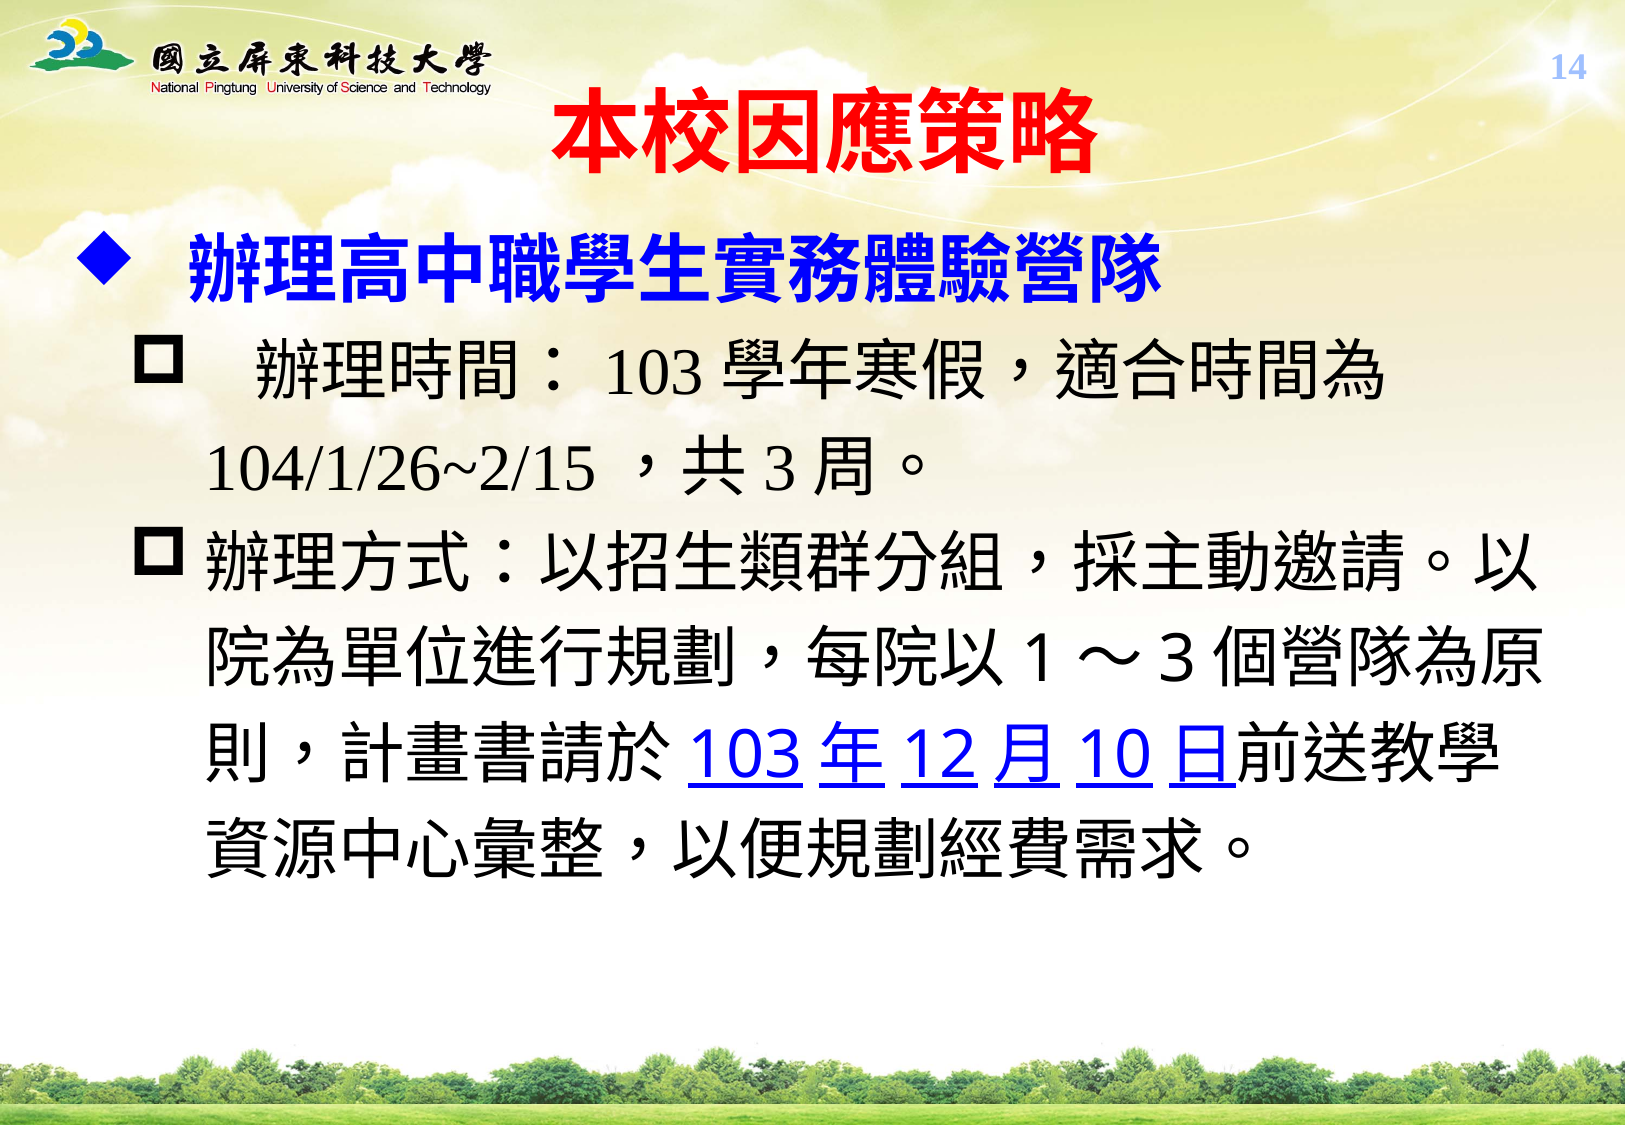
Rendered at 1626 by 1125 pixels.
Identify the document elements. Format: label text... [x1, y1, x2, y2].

text_box 本校因應策略 [139, 66, 1510, 192]
picture [0, 0, 1625, 1125]
text_box 辦理高中職學生實務體驗營隊 辦理時間：103學年寒假，適合時間為104/1/26~2/15，共3周。 辦理方式：以招生類群分組，採主動邀請。以院為單位進行規劃，每院以1～3個營隊為原則，計畫書請於103年12月10日前送教學資源中心彙整，以便規劃經費需求。 [56, 196, 1569, 1087]
